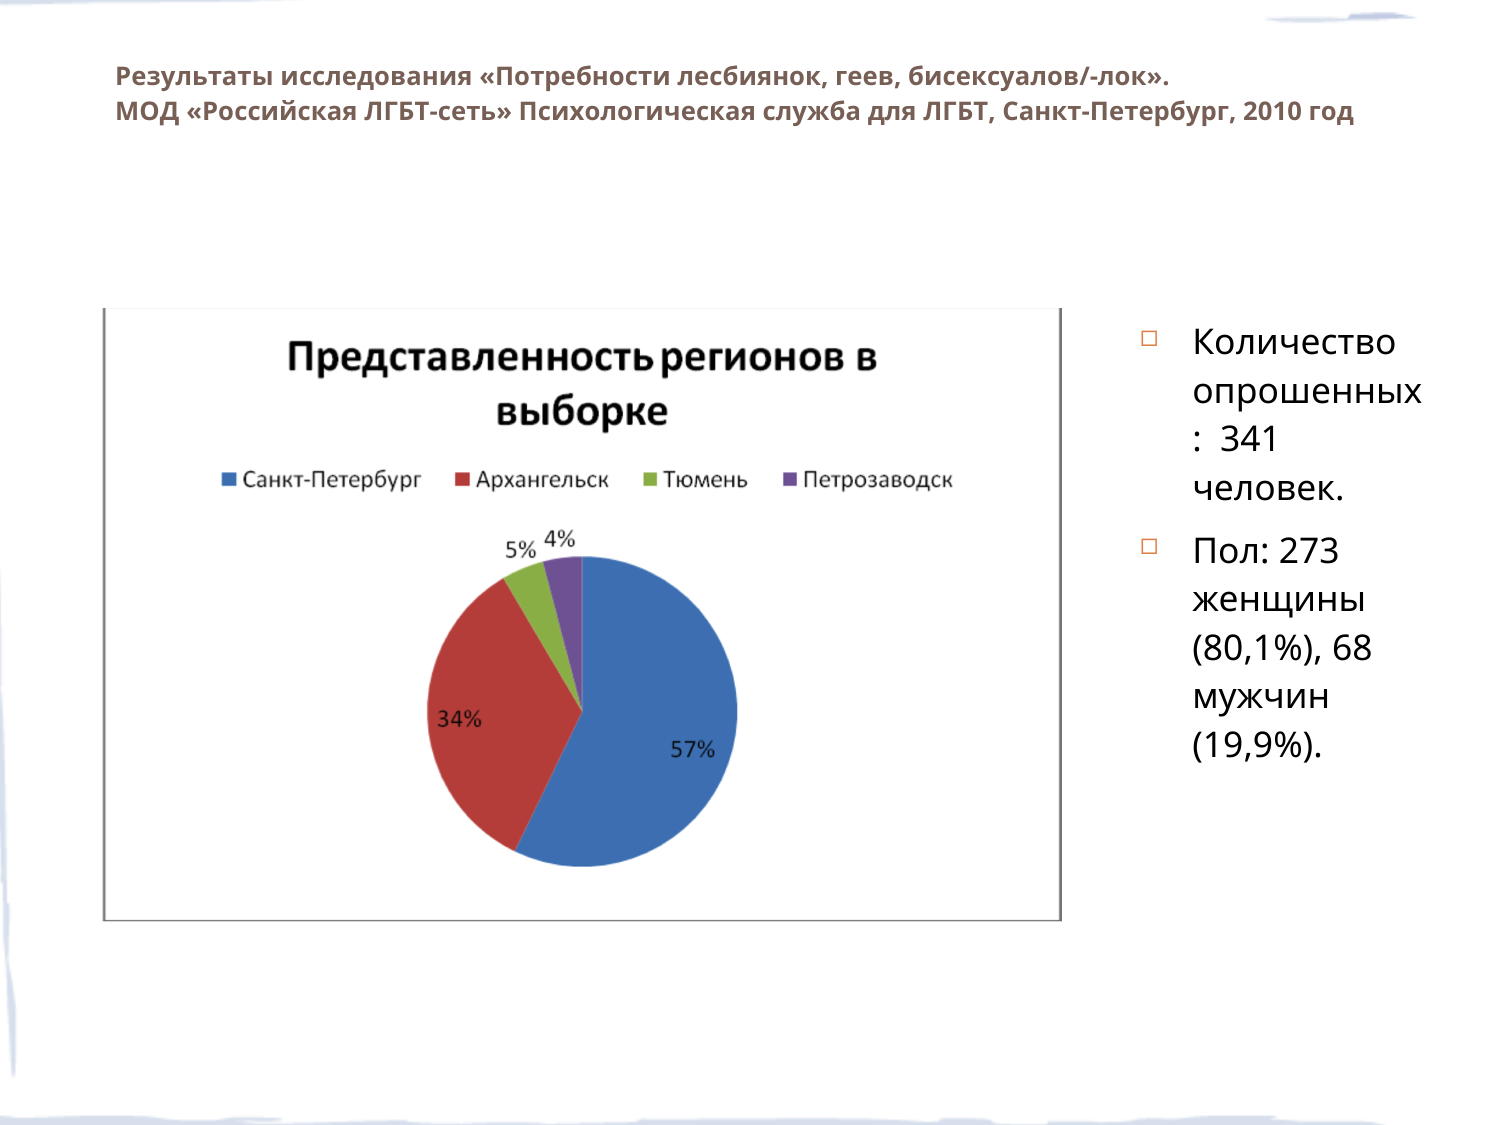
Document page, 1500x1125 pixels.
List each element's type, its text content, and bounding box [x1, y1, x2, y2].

title Результаты исследования «Потребности лесбиянок, геев, бисексуалов/-лок». МОД «Российская ЛГБТ-сеть» Психологическая служба для ЛГБТ, Санкт-Петербург, 2010 год [100, 37, 1438, 200]
list Количество опрошенных: 341 человек. Пол: 273 женщины (80,1%), 68 мужчин (19,9%). [1125, 309, 1438, 925]
picture [0, 0, 1500, 1125]
